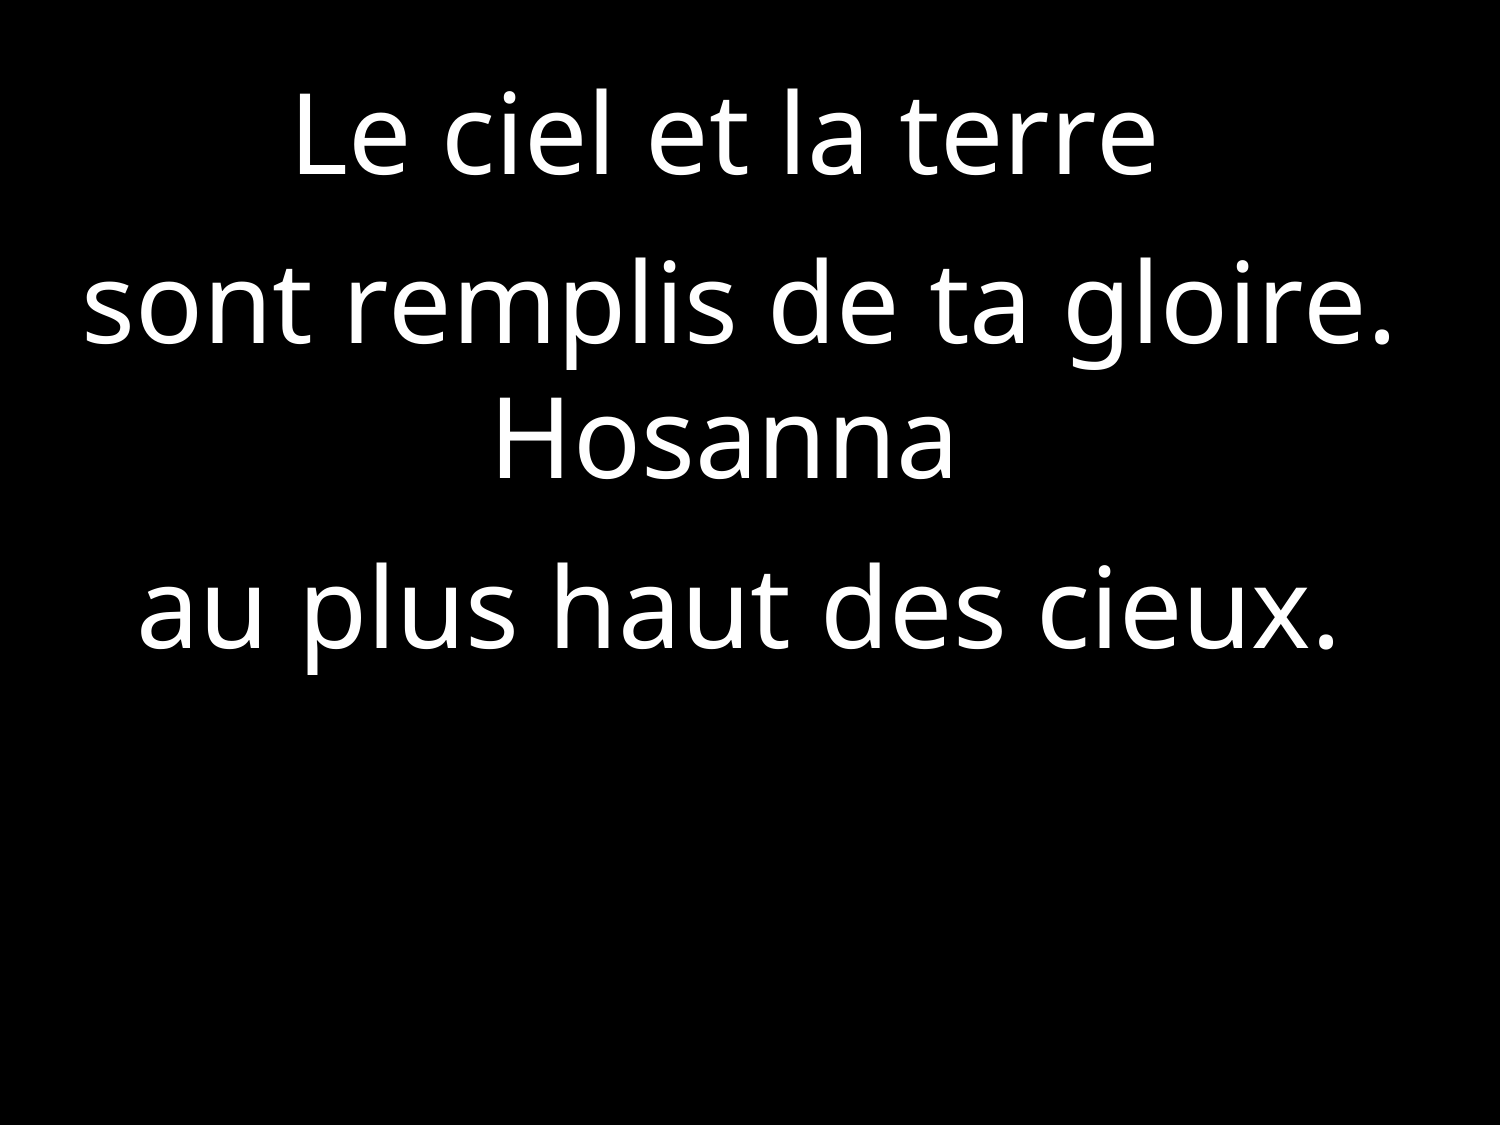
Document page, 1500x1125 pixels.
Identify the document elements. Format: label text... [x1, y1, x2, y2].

list Le ciel et la terre sont remplis de ta gloire. Hosanna au plus haut des cieux. [64, 54, 1415, 970]
